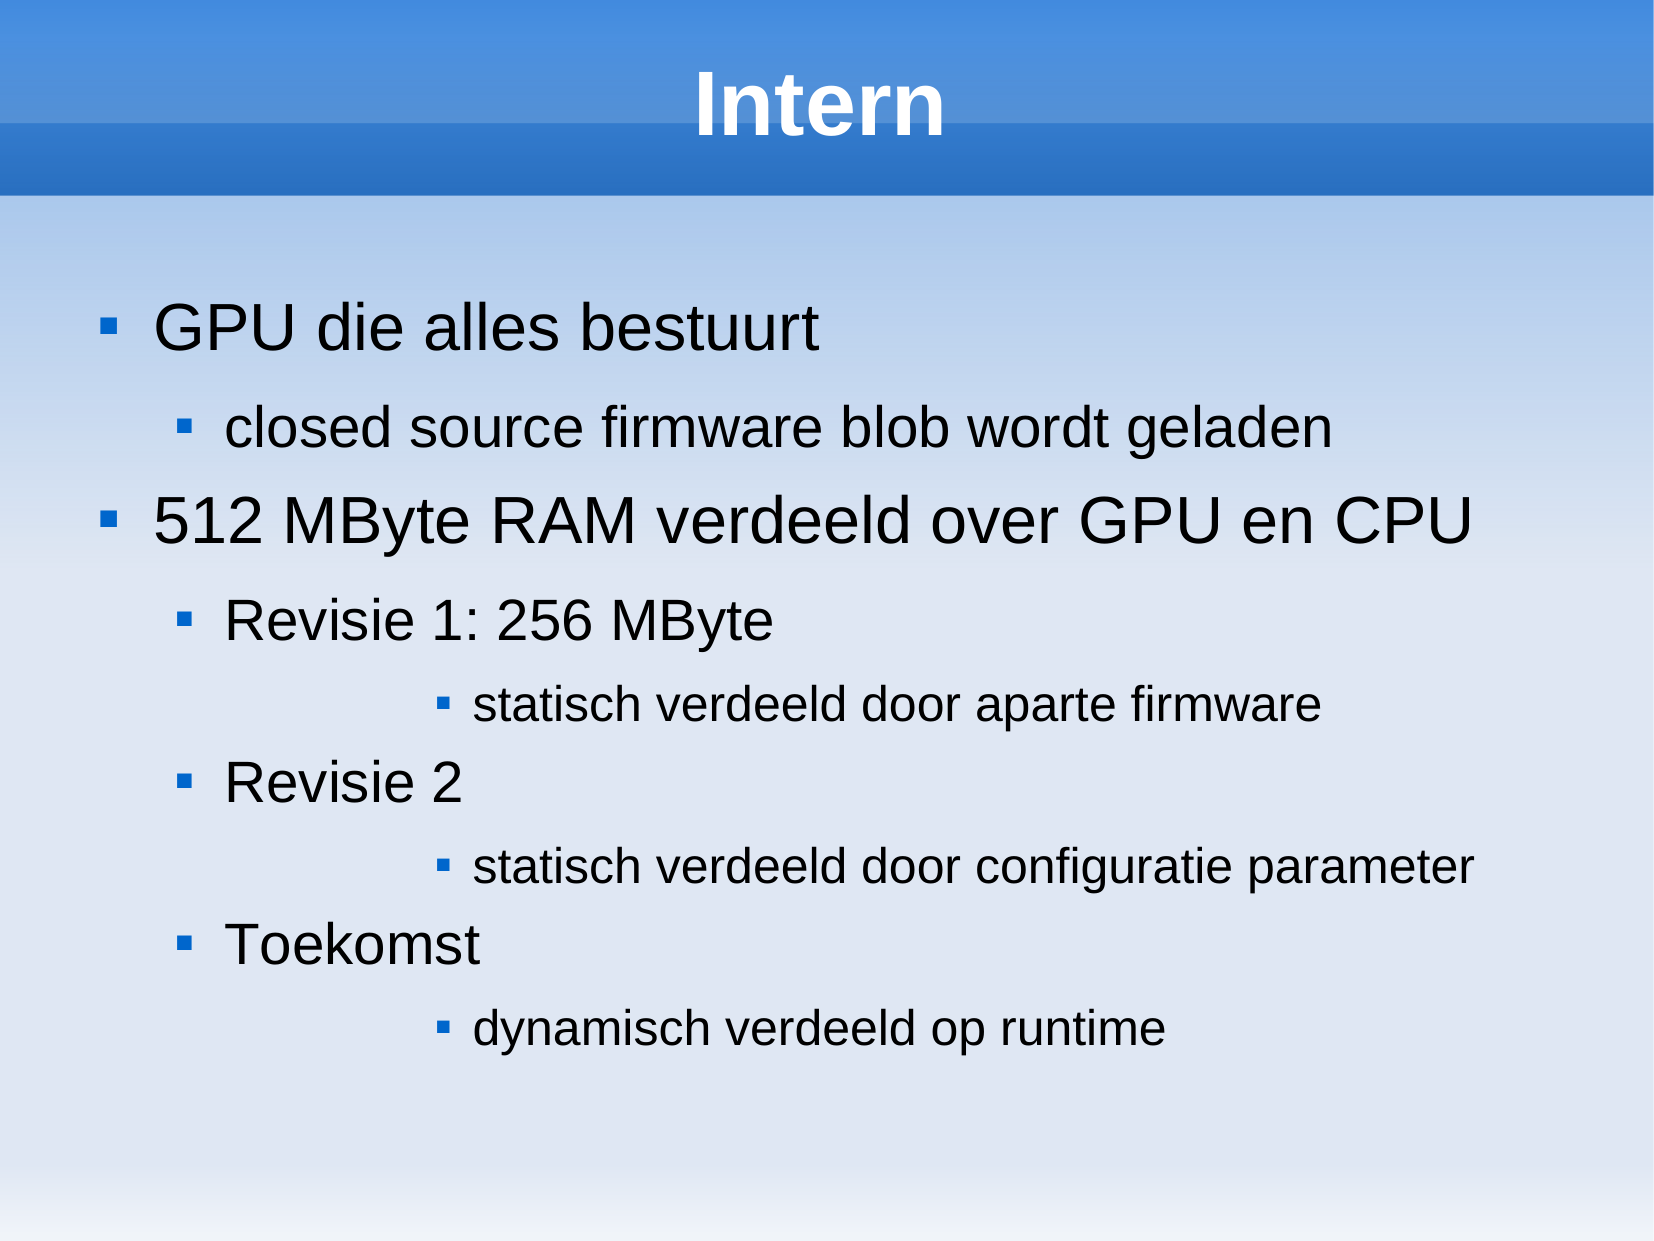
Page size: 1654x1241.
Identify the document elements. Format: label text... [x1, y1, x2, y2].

picture [0, 0, 1654, 1241]
list GPU die alles bestuurt closed source firmware blob wordt geladen 512 MByte RAM verdeeld over GPU en CPU Revisie 1: 256 MByte statisch verdeeld door aparte firmware Revisie 2 statisch verdeeld door configuratie parameter Toekomst dynamisch verdeeld op runtime [82, 290, 1571, 1109]
title Intern [76, 0, 1565, 208]
